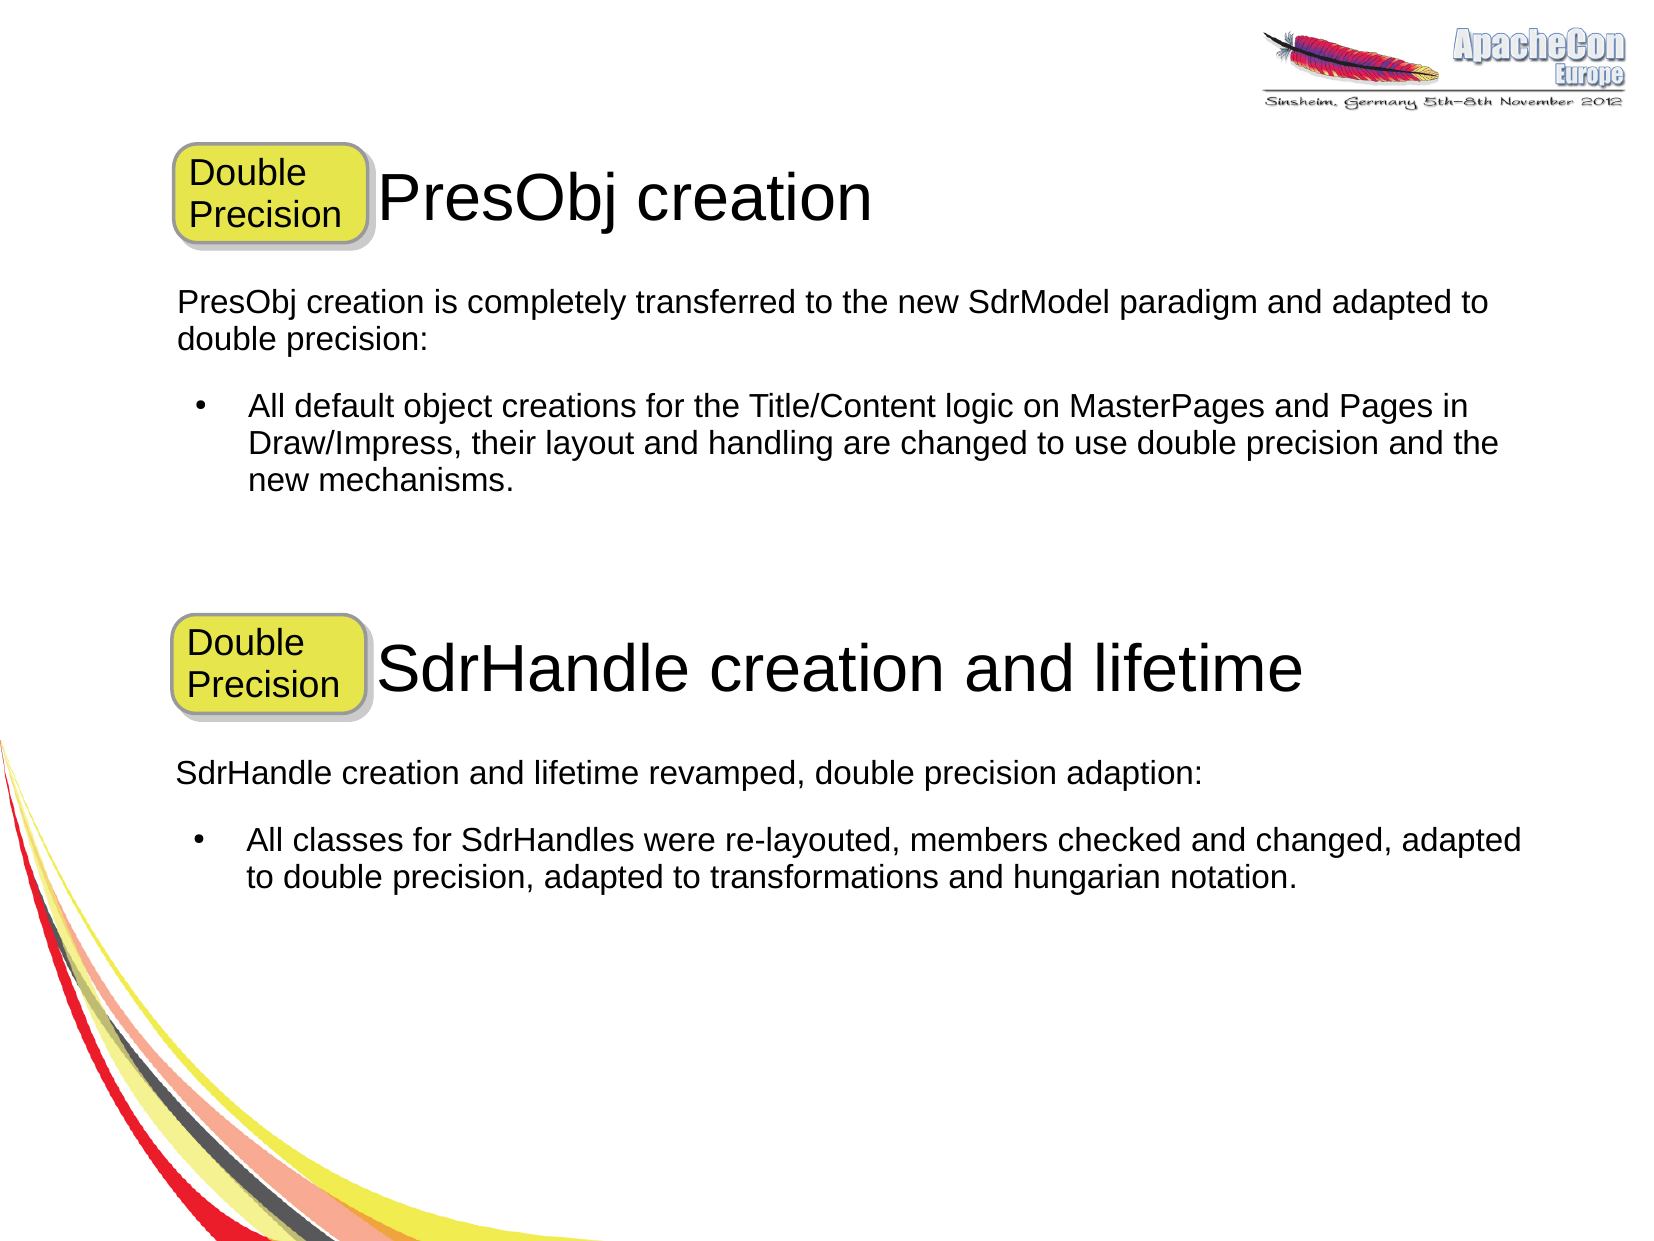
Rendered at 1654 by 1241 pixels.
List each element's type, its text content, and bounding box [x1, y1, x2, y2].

text_box Double Precision [173, 143, 368, 243]
text_box Double Precision [171, 614, 366, 714]
list PresObj creation is completely transferred to the new SdrModel paradigm and adapted to double precision: All default object creations for the Title/Content logic on MasterPages and Pages in Draw/Impress, their layout and handling are changed to use double precision and the new mechanisms. [177, 283, 1536, 532]
picture [0, 0, 1654, 1241]
title PresObj creation [377, 148, 1530, 247]
title SdrHandle creation and lifetime [375, 619, 1528, 718]
list SdrHandle creation and lifetime revamped, double precision adaption: All classes for SdrHandles were re-layouted, members checked and changed, adapted to double precision, adapted to transformations and hungarian notation. [175, 754, 1534, 973]
